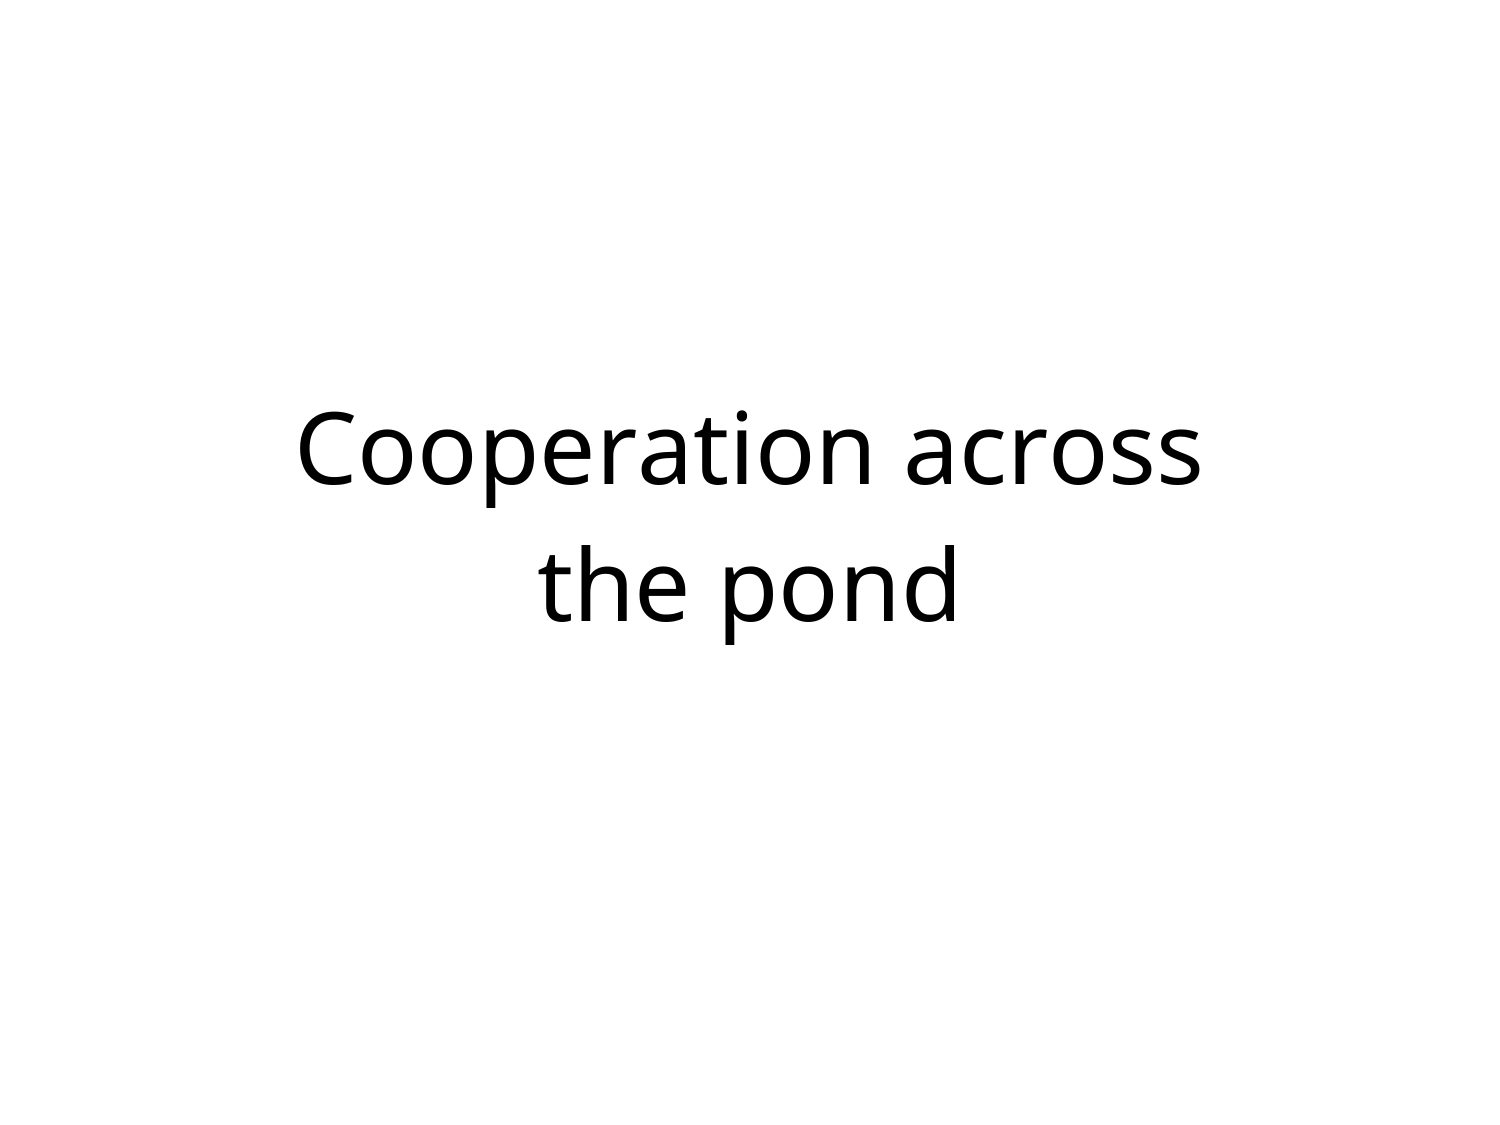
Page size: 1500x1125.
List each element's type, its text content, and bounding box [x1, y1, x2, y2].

text_box Cooperation across the pond [75, 21, 1426, 1006]
